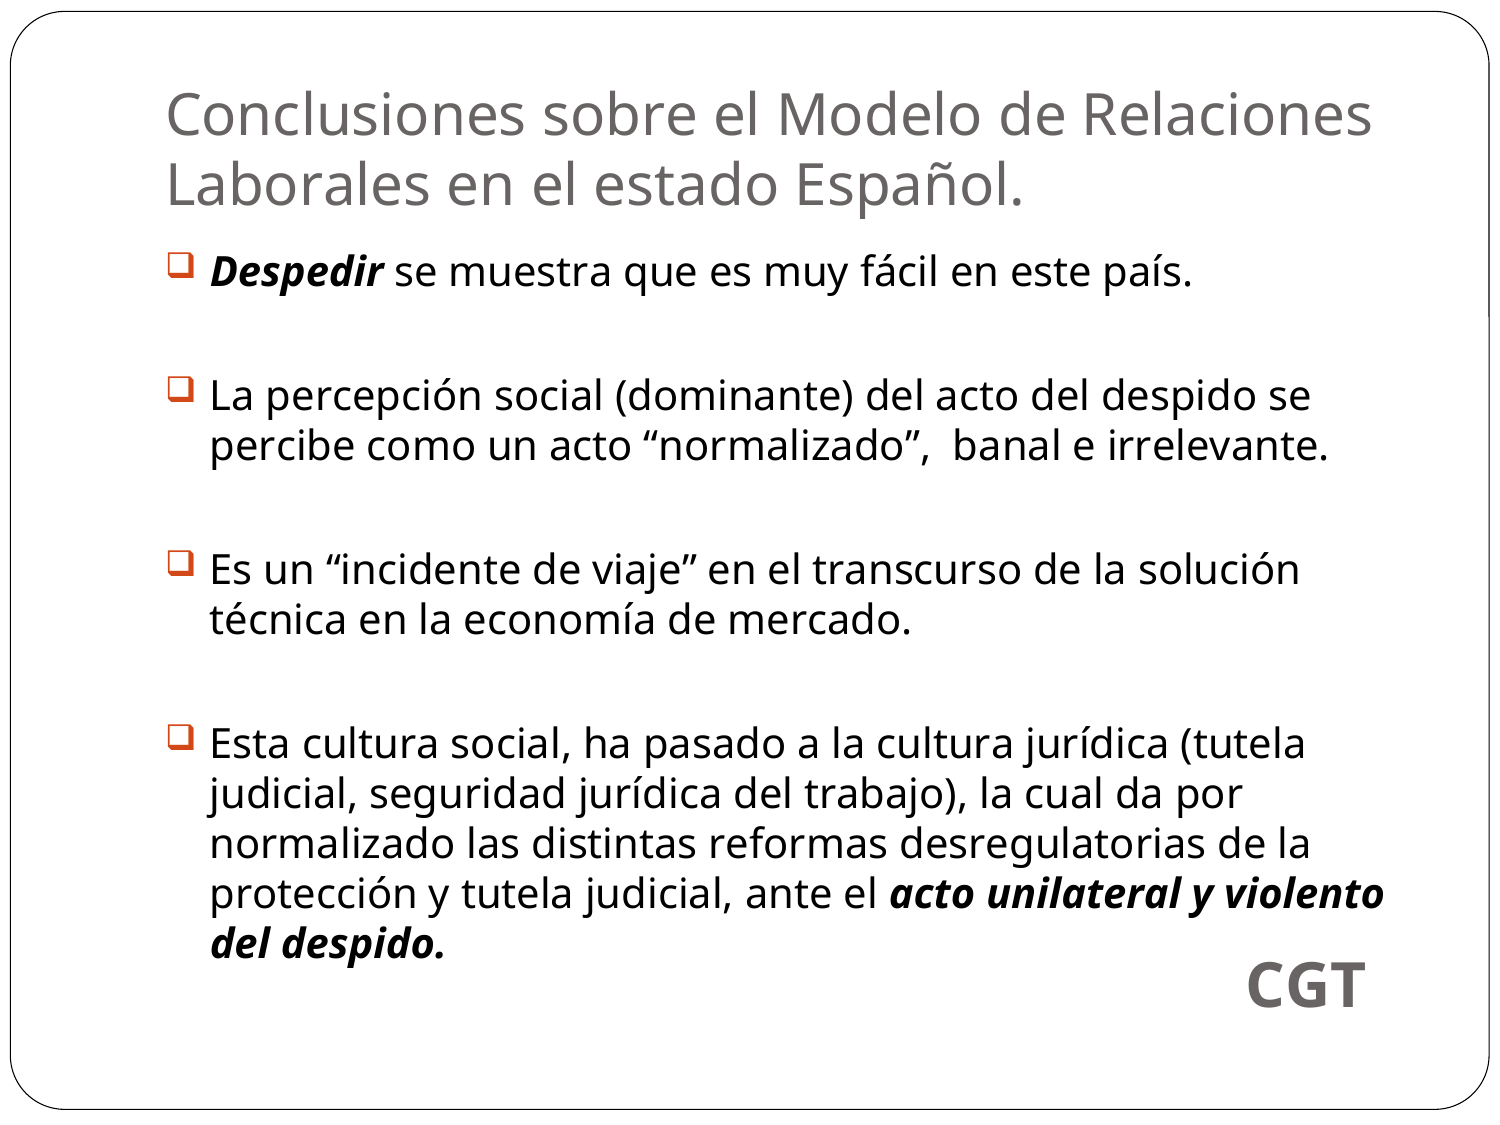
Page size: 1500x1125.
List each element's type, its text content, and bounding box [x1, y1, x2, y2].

title Conclusiones sobre el Modelo de Relaciones Laborales en el estado Español. [150, 0, 1426, 233]
list Despedir se muestra que es muy fácil en este país. La percepción social (dominante) del acto del despido se percibe como un acto “normalizado”, banal e irrelevante. Es un “incidente de viaje” en el transcurso de la solución técnica en la economía de mercado. Esta cultura social, ha pasado a la cultura jurídica (tutela judicial, seguridad jurídica del trabajo), la cual da por normalizado las distintas reformas desregulatorias de la protección y tutela judicial, ante el acto unilateral y violento del despido. [150, 237, 1426, 1025]
text_box CGT [1230, 937, 1500, 1028]
